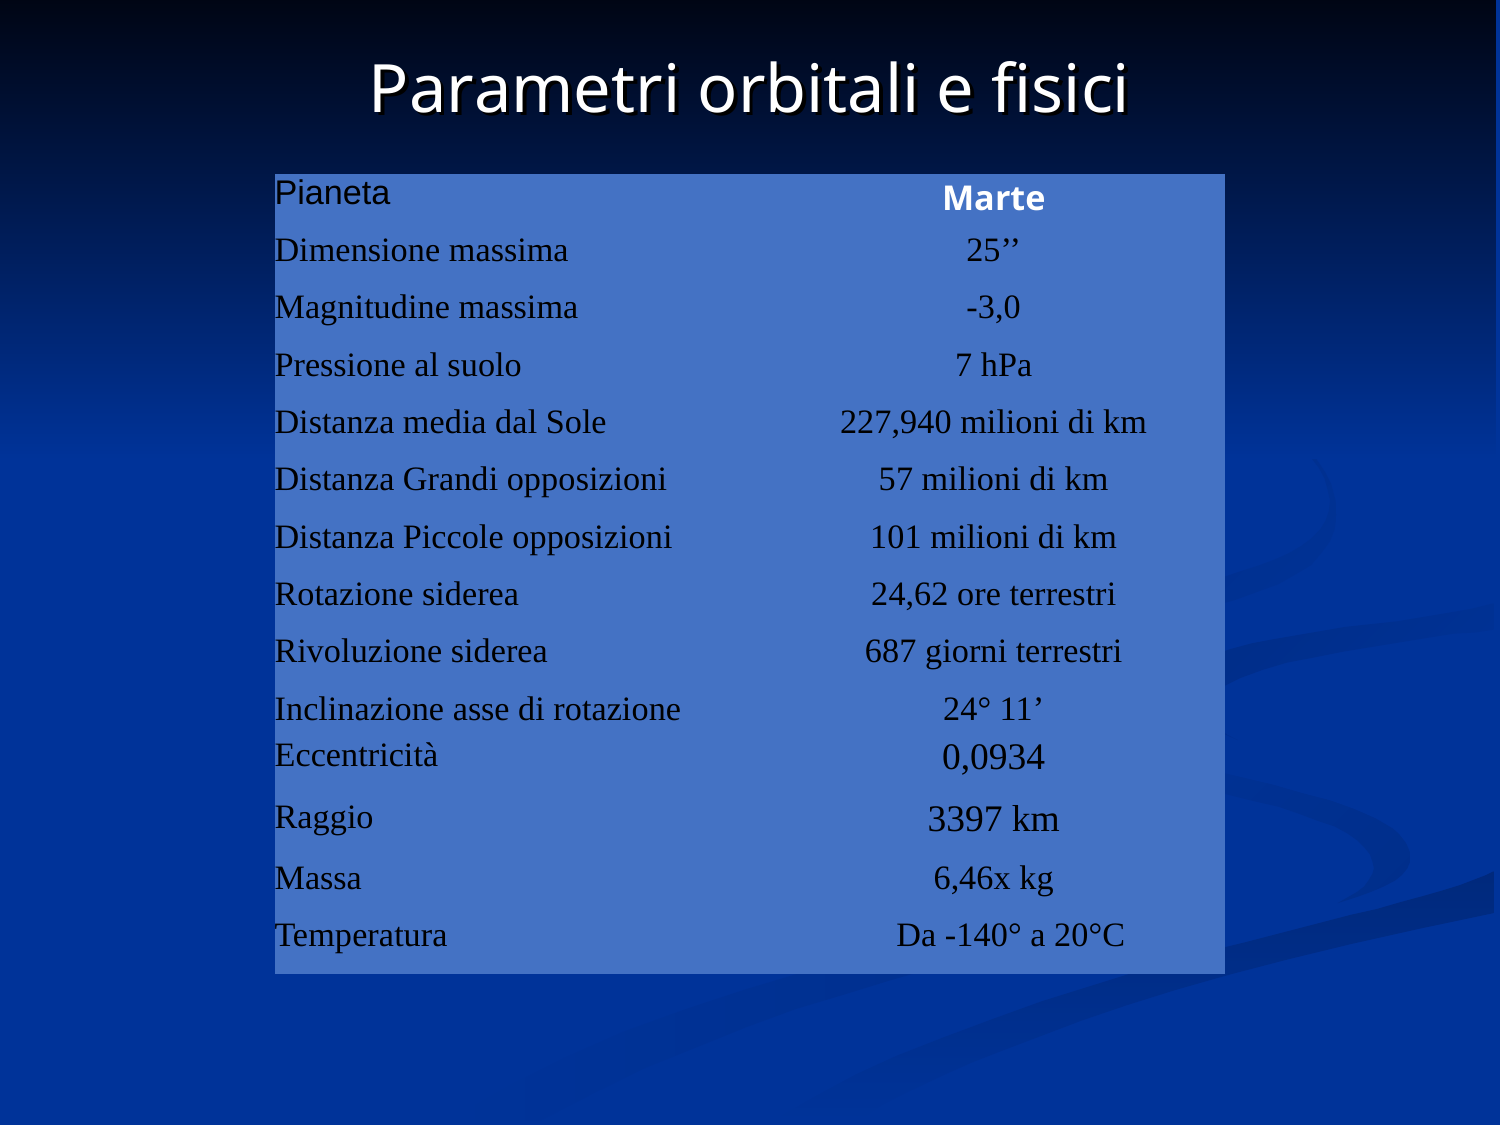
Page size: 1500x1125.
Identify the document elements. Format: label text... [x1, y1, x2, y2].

table_cell 0,0934 [762, 736, 1225, 798]
table_cell 25’’ [762, 231, 1225, 288]
table_header Marte [762, 174, 1225, 231]
table_cell 57 milioni di km [762, 460, 1225, 518]
table_cell 227,940 milioni di km [762, 403, 1225, 460]
table_cell Eccentricità [275, 736, 762, 798]
title Parametri orbitali e fisici [75, 37, 1425, 134]
table_cell Rotazione siderea [275, 575, 762, 632]
table_cell 24° 11’ [762, 690, 1225, 736]
table_cell Distanza media dal Sole [275, 403, 762, 460]
table_cell Dimensione massima [275, 231, 762, 288]
table_header Pianeta [275, 174, 762, 231]
table_cell 687 giorni terrestri [762, 632, 1225, 690]
table_cell 7 hPa [762, 346, 1225, 403]
table_cell Magnitudine massima [275, 288, 762, 346]
table_cell Massa [275, 859, 762, 916]
table_cell Rivoluzione siderea [275, 632, 762, 690]
table_cell Distanza Piccole opposizioni [275, 518, 762, 575]
table_cell Da -140° a 20°C [762, 916, 1225, 974]
table_cell Pressione al suolo [275, 346, 762, 403]
table_cell Temperatura [275, 916, 762, 974]
table_cell 101 milioni di km [762, 518, 1225, 575]
table_cell 6,46x kg [762, 859, 1225, 916]
table_cell Inclinazione asse di rotazione [275, 690, 762, 736]
table_cell Raggio [275, 798, 762, 859]
table_cell 24,62 ore terrestri [762, 575, 1225, 632]
table_cell -3,0 [762, 288, 1225, 346]
table_cell Distanza Grandi opposizioni [275, 460, 762, 518]
table_cell 3397 km [762, 798, 1225, 859]
